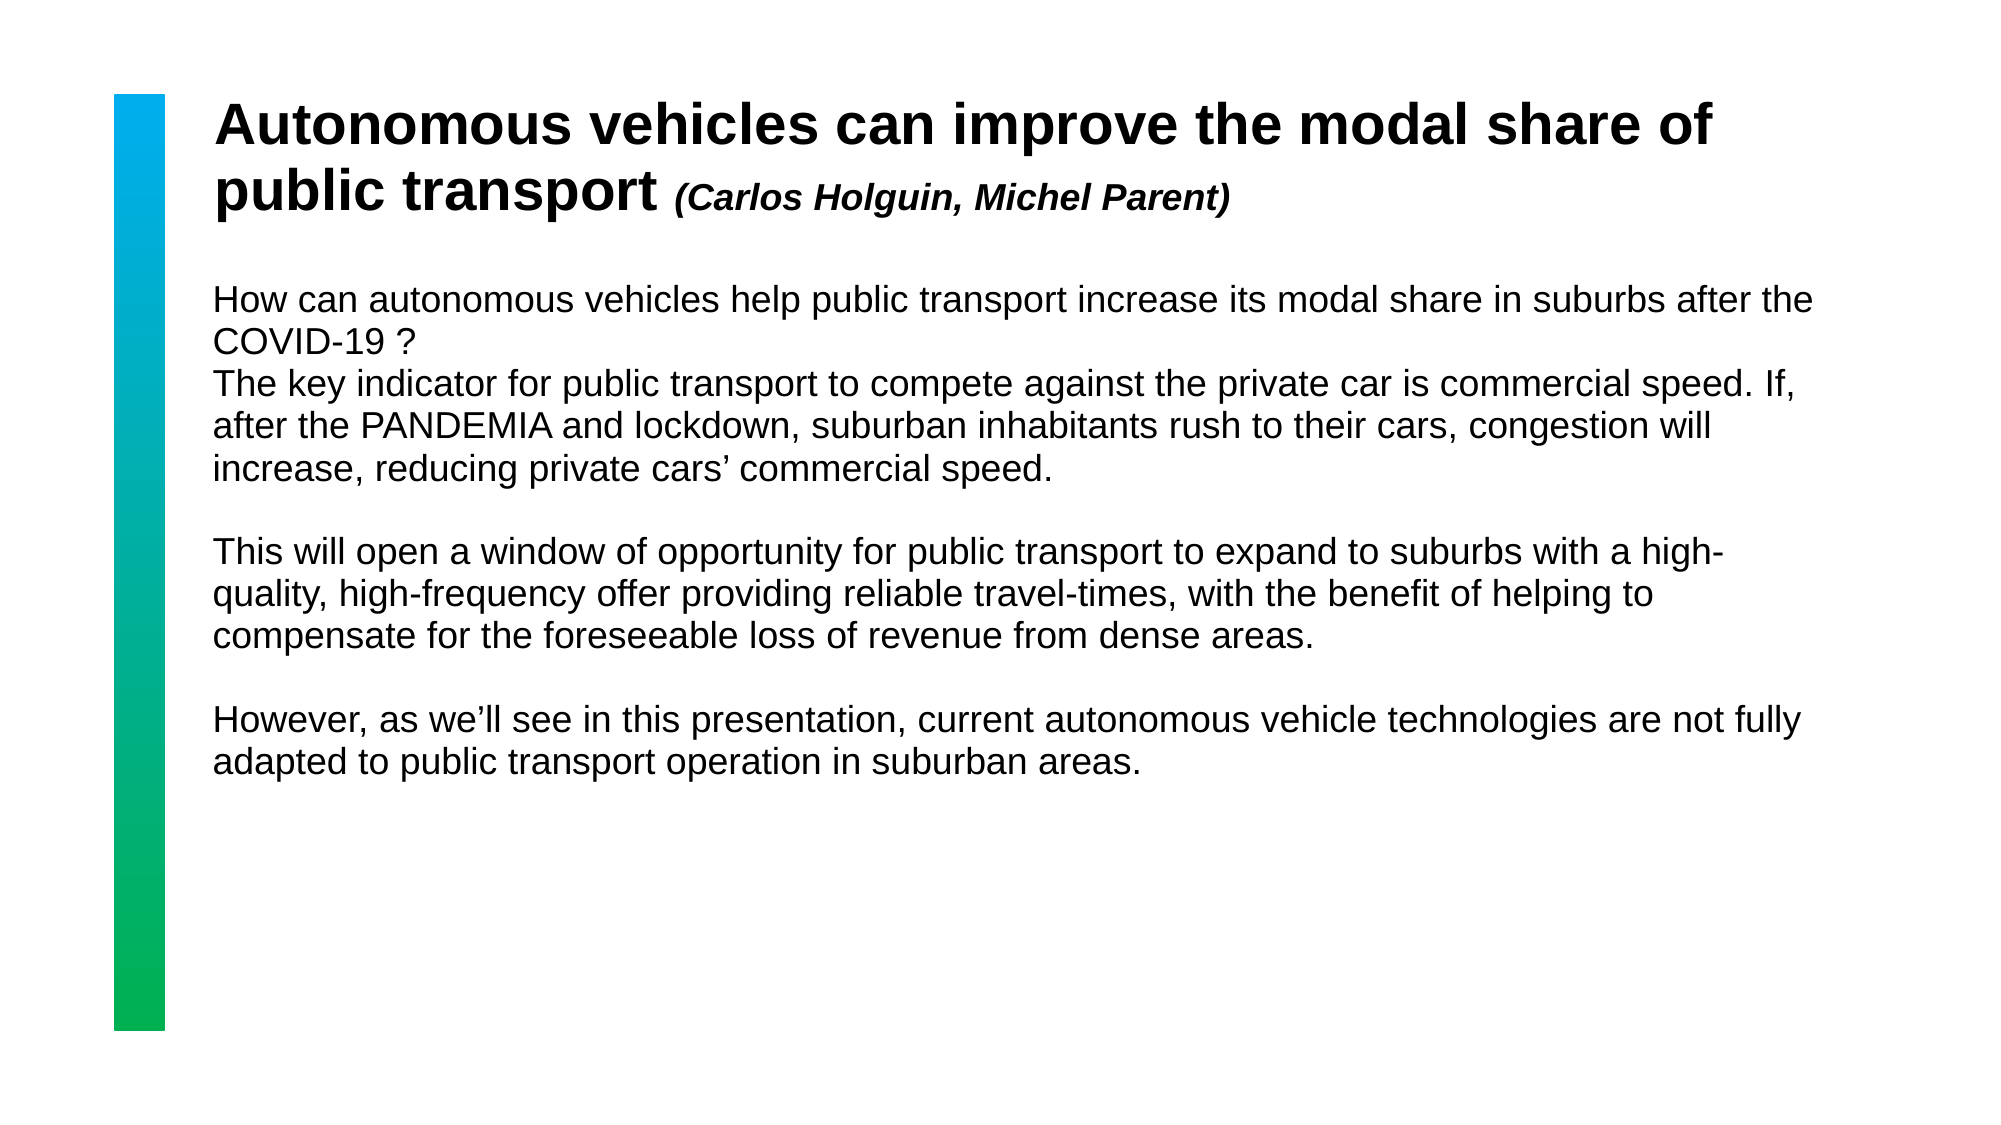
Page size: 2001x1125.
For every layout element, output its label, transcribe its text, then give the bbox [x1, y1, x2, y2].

text_box [114, 765, 165, 1031]
text_box Autonomous vehicles can improve the modal share of public transport (Carlos Holguin, Michel Parent) [199, 84, 1834, 230]
text_box How can autonomous vehicles help public transport increase its modal share in suburbs after the COVID-19 ? The key indicator for public transport to compete against the private car is commercial speed. If, after the PANDEMIA and lockdown, suburban inhabitants rush to their cars, congestion will increase, reducing private cars’ commercial speed. This will open a window of opportunity for public transport to expand to suburbs with a high-quality, high-frequency offer providing reliable travel-times, with the benefit of helping to compensate for the foreseeable loss of revenue from dense areas. However, as we’ll see in this presentation, current autonomous vehicle technologies are not fully adapted to public transport operation in suburban areas. [198, 271, 1832, 791]
text_box [114, 94, 165, 593]
